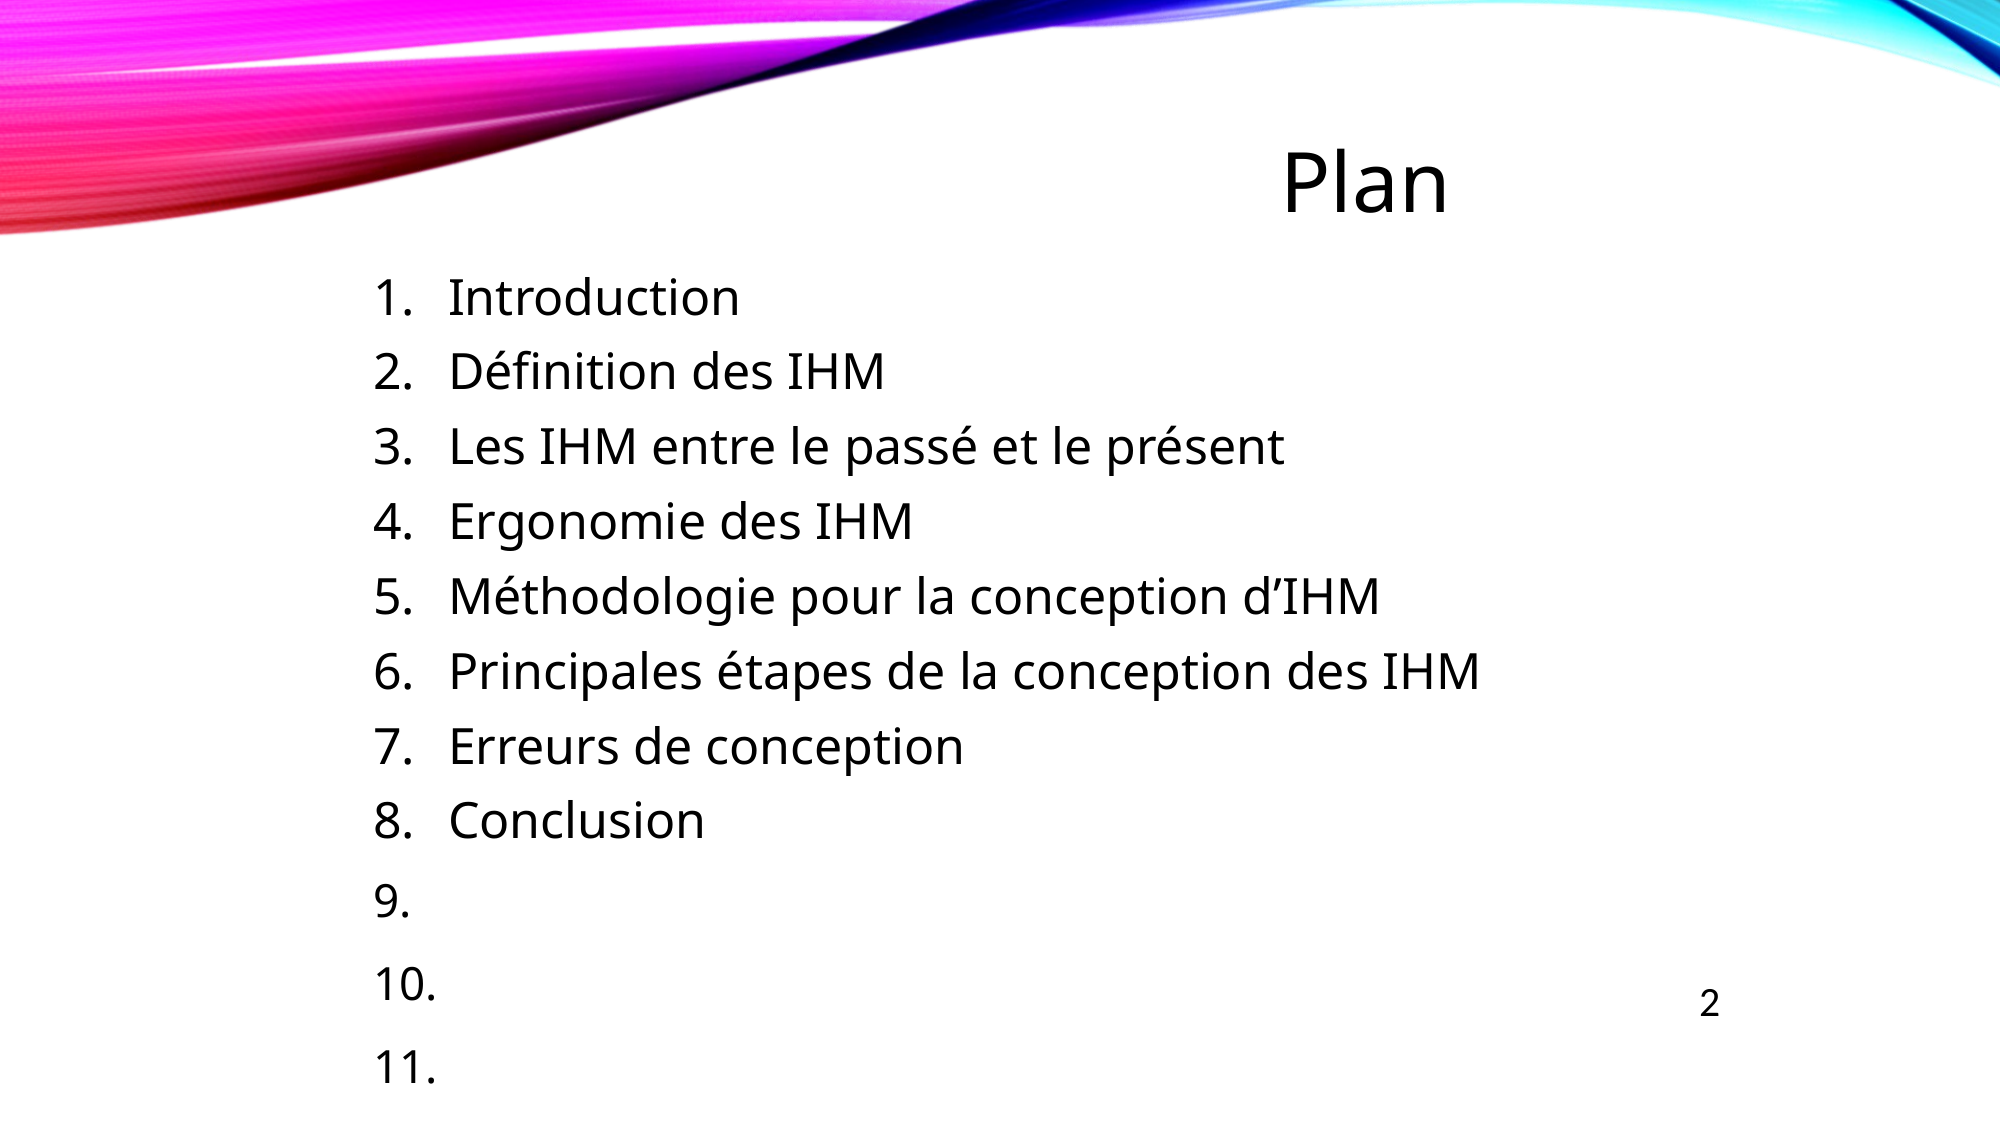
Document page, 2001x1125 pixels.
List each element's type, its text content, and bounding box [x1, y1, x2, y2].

list Introduction Définition des IHM Les IHM entre le passé et le présent Ergonomie des IHM Méthodologie pour la conception d’IHM Principales étapes de la conception des IHM Erreurs de conception Conclusion [358, 264, 1934, 1125]
title Plan [1265, 79, 1730, 264]
picture [0, 0, 2000, 237]
text_box <numéro> [1684, 967, 1775, 1030]
